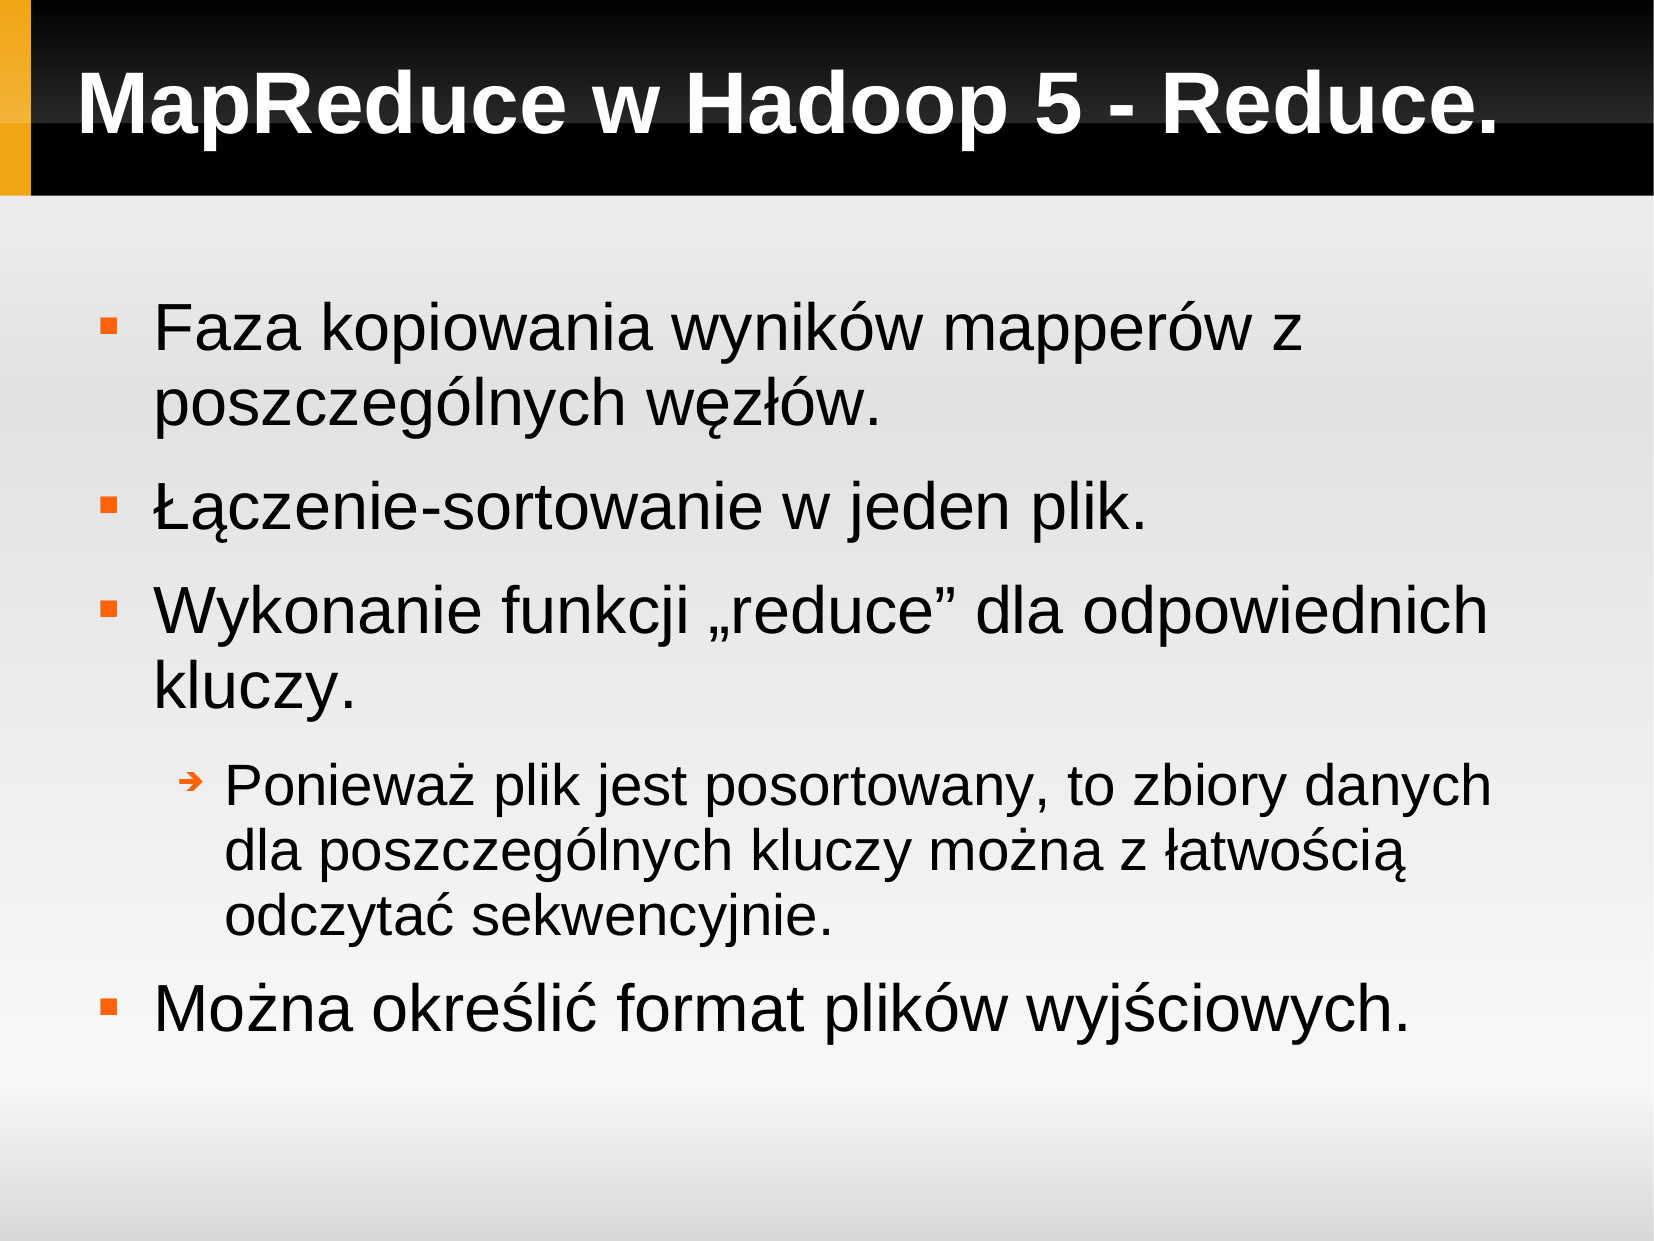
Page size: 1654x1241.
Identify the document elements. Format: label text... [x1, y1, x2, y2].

picture [0, 0, 1654, 1241]
title MapReduce w Hadoop 5 - Reduce. [76, 7, 1565, 200]
list Faza kopiowania wyników mapperów z poszczególnych węzłów. Łączenie-sortowanie w jeden plik. Wykonanie funkcji „reduce” dla odpowiednich kluczy. Ponieważ plik jest posortowany, to zbiory danych dla poszczególnych kluczy można z łatwością odczytać sekwencyjnie. Można określić format plików wyjściowych. [82, 290, 1571, 1094]
